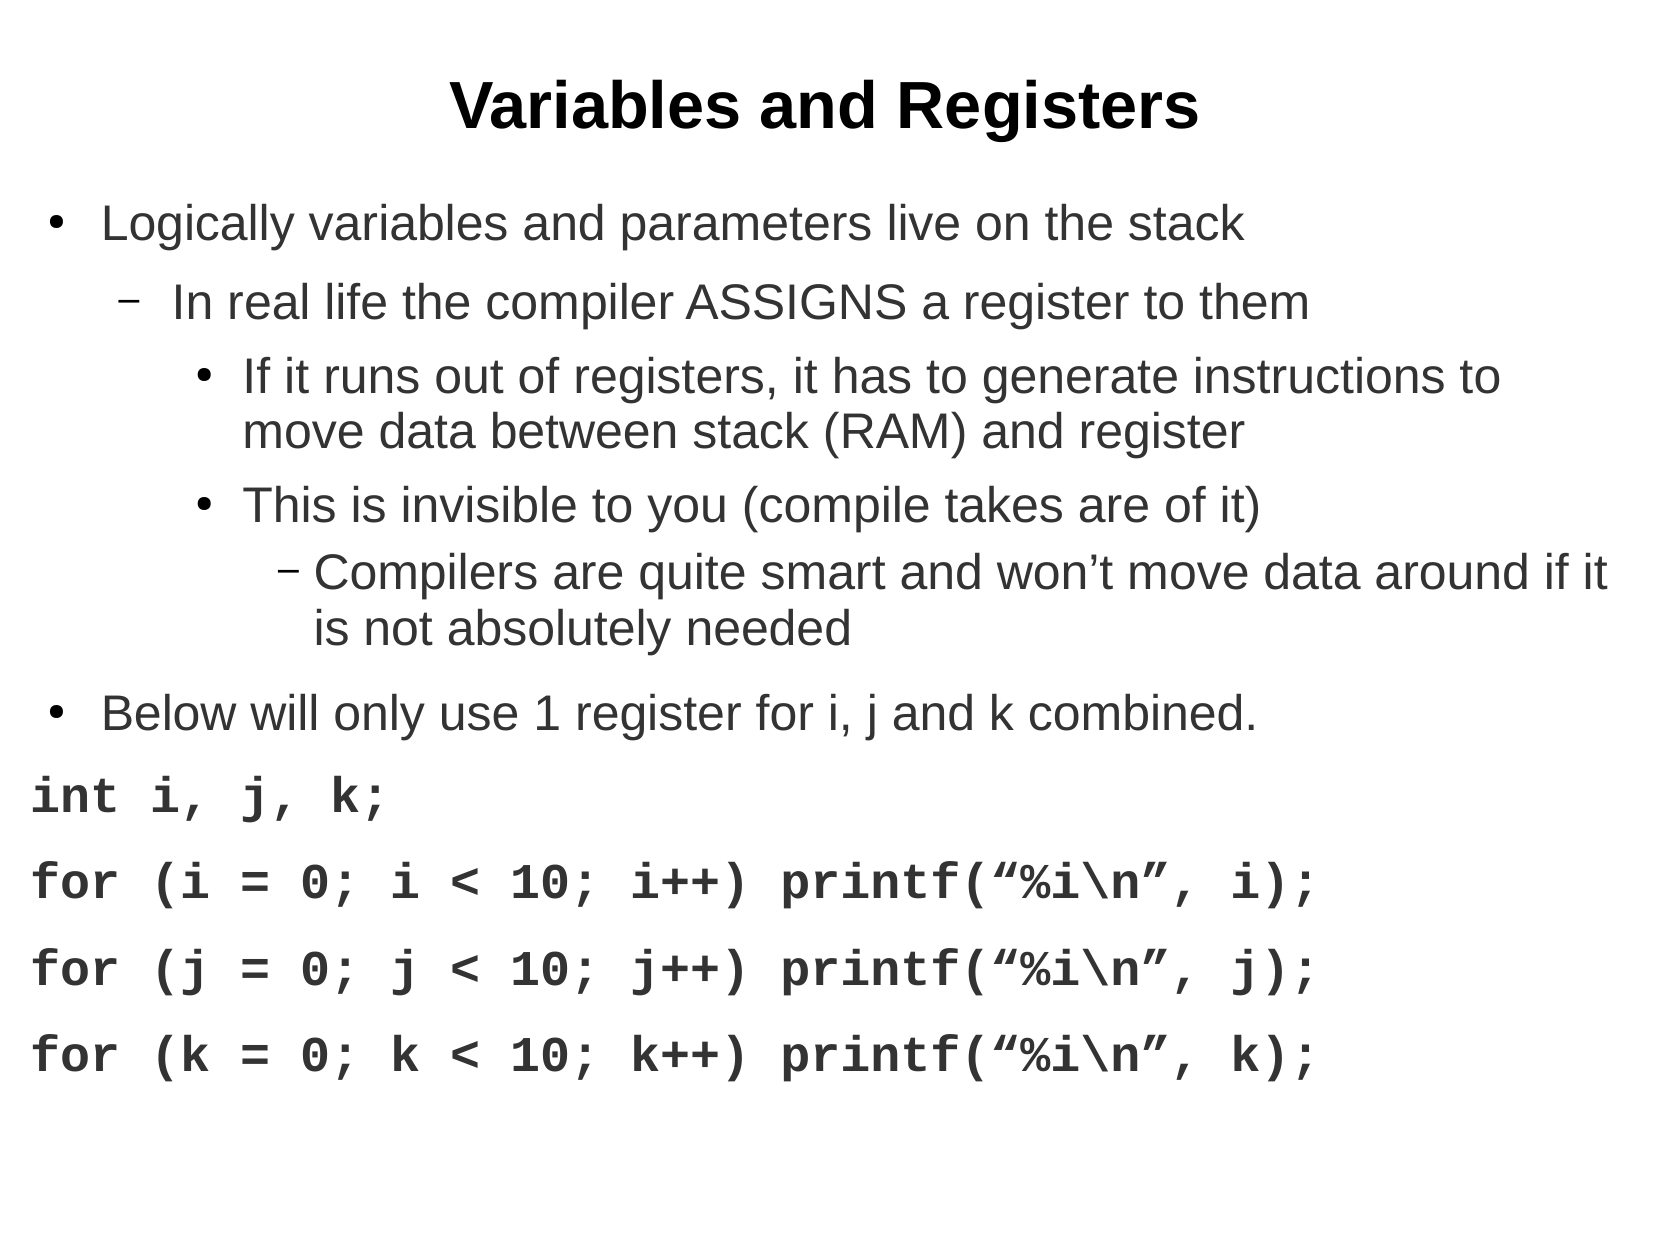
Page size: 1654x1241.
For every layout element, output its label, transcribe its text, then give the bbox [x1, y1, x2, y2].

list Logically variables and parameters live on the stack In real life the compiler ASSIGNS a register to them If it runs out of registers, it has to generate instructions to move data between stack (RAM) and register This is invisible to you (compile takes are of it) Compilers are quite smart and won’t move data around if it is not absolutely needed Below will only use 1 register for i, j and k combined. int i, j, k; for (i = 0; i < 10; i++) printf(“%i\n”, i); for (j = 0; j < 10; j++) printf(“%i\n”, j); for (k = 0; k < 10; k++) printf(“%i\n”, k); [30, 195, 1621, 1216]
title Variables and Registers [30, 30, 1621, 181]
